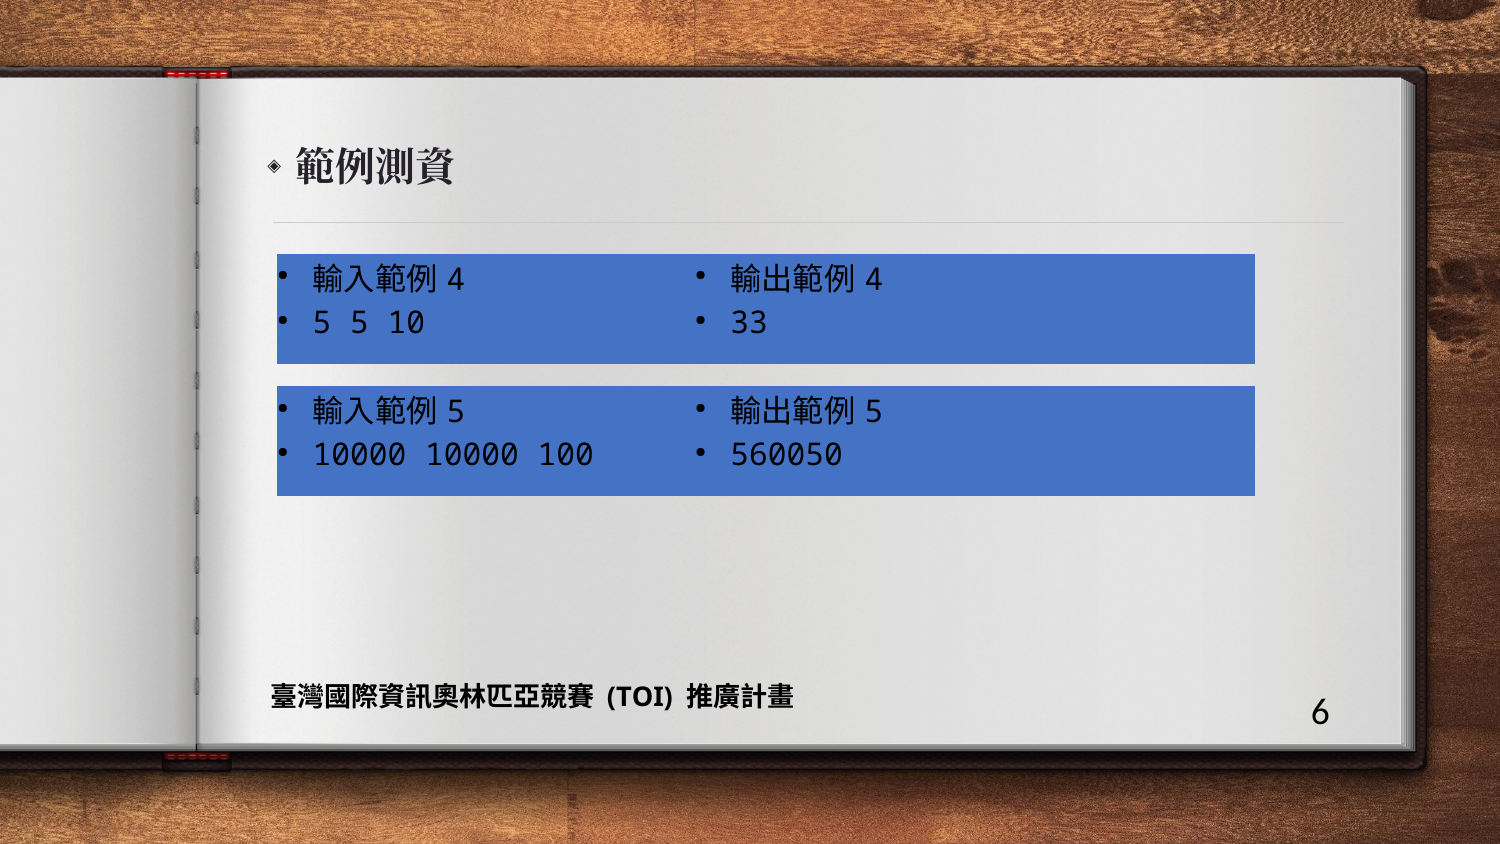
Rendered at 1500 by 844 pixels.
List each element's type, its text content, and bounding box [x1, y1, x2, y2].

table_header 輸出範例4 33 [695, 254, 1255, 364]
table_header 輸入範例5 10000 10000 100 [277, 386, 695, 496]
table_header 輸出範例5 560050 [695, 386, 1255, 496]
list 範例測資 [252, 126, 1194, 205]
text_box [1295, 672, 1386, 737]
table_header 輸入範例4 5 5 10 [277, 254, 695, 364]
